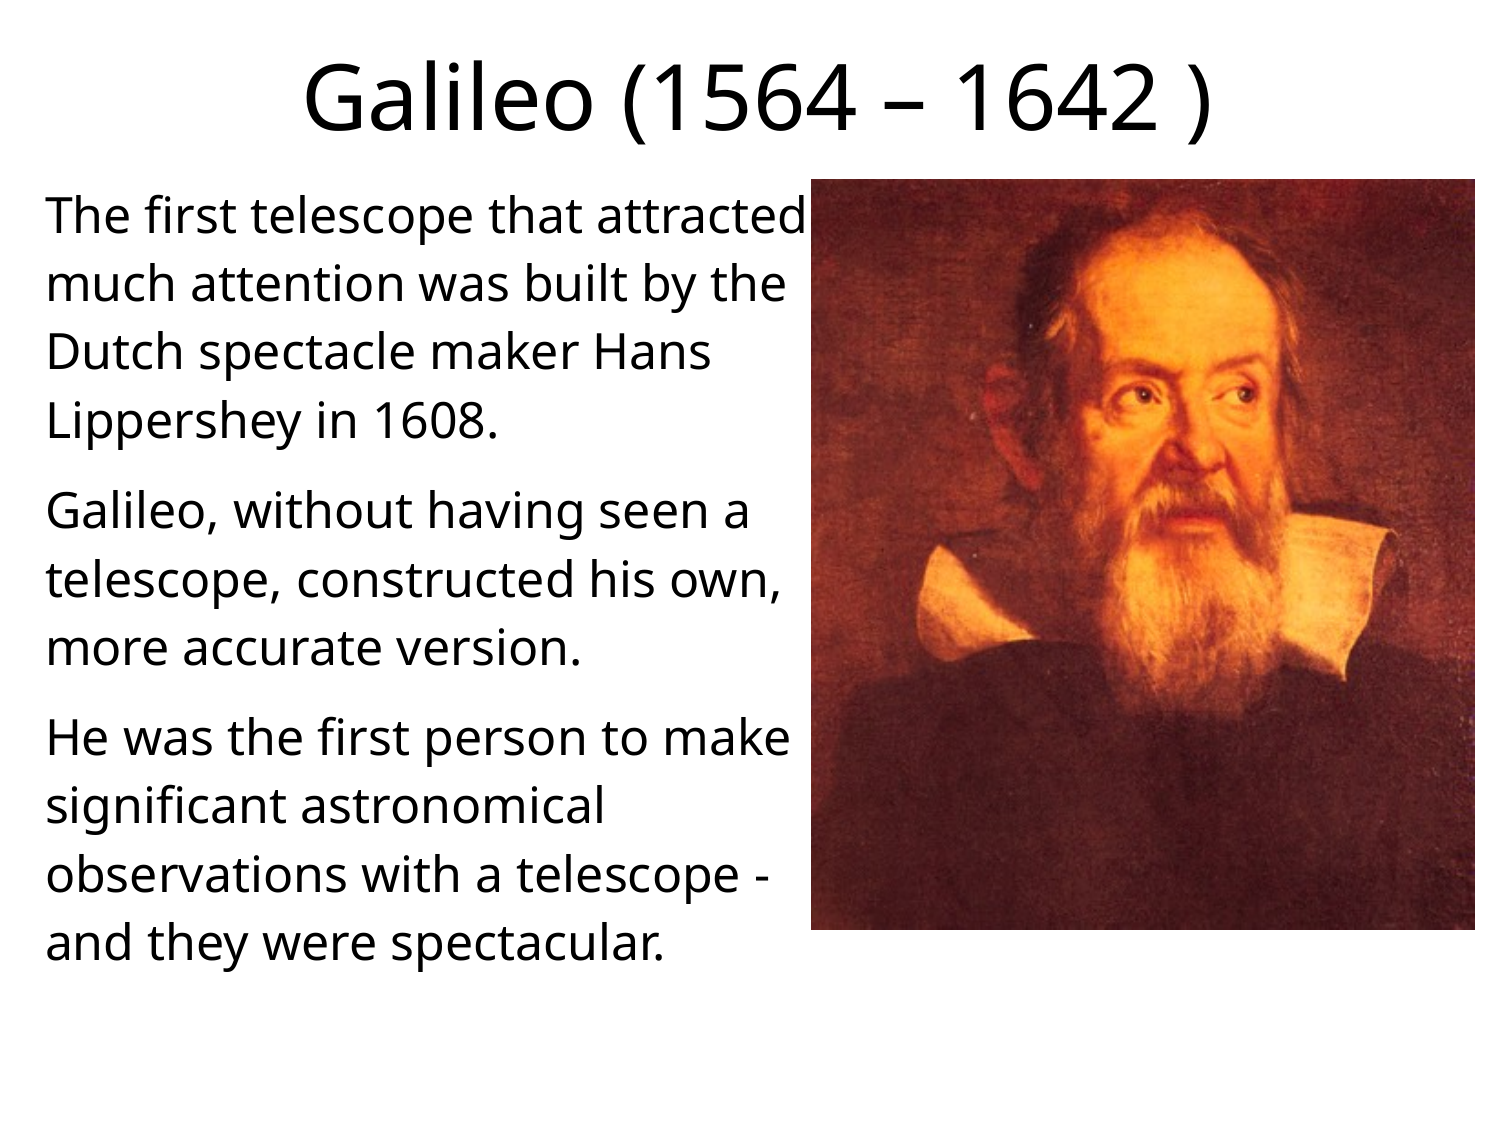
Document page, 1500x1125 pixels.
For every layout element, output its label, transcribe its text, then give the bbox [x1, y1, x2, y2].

picture [811, 179, 1475, 931]
list The first telescope that attracted much attention was built by the Dutch spectacle maker Hans Lippershey in 1608. Galileo, without having seen a telescope, constructed his own, more accurate version. He was the first person to make significant astronomical observations with a telescope - and they were spectacular. [45, 179, 812, 1036]
title Galileo (1564 – 1642 ) [45, 41, 1471, 149]
